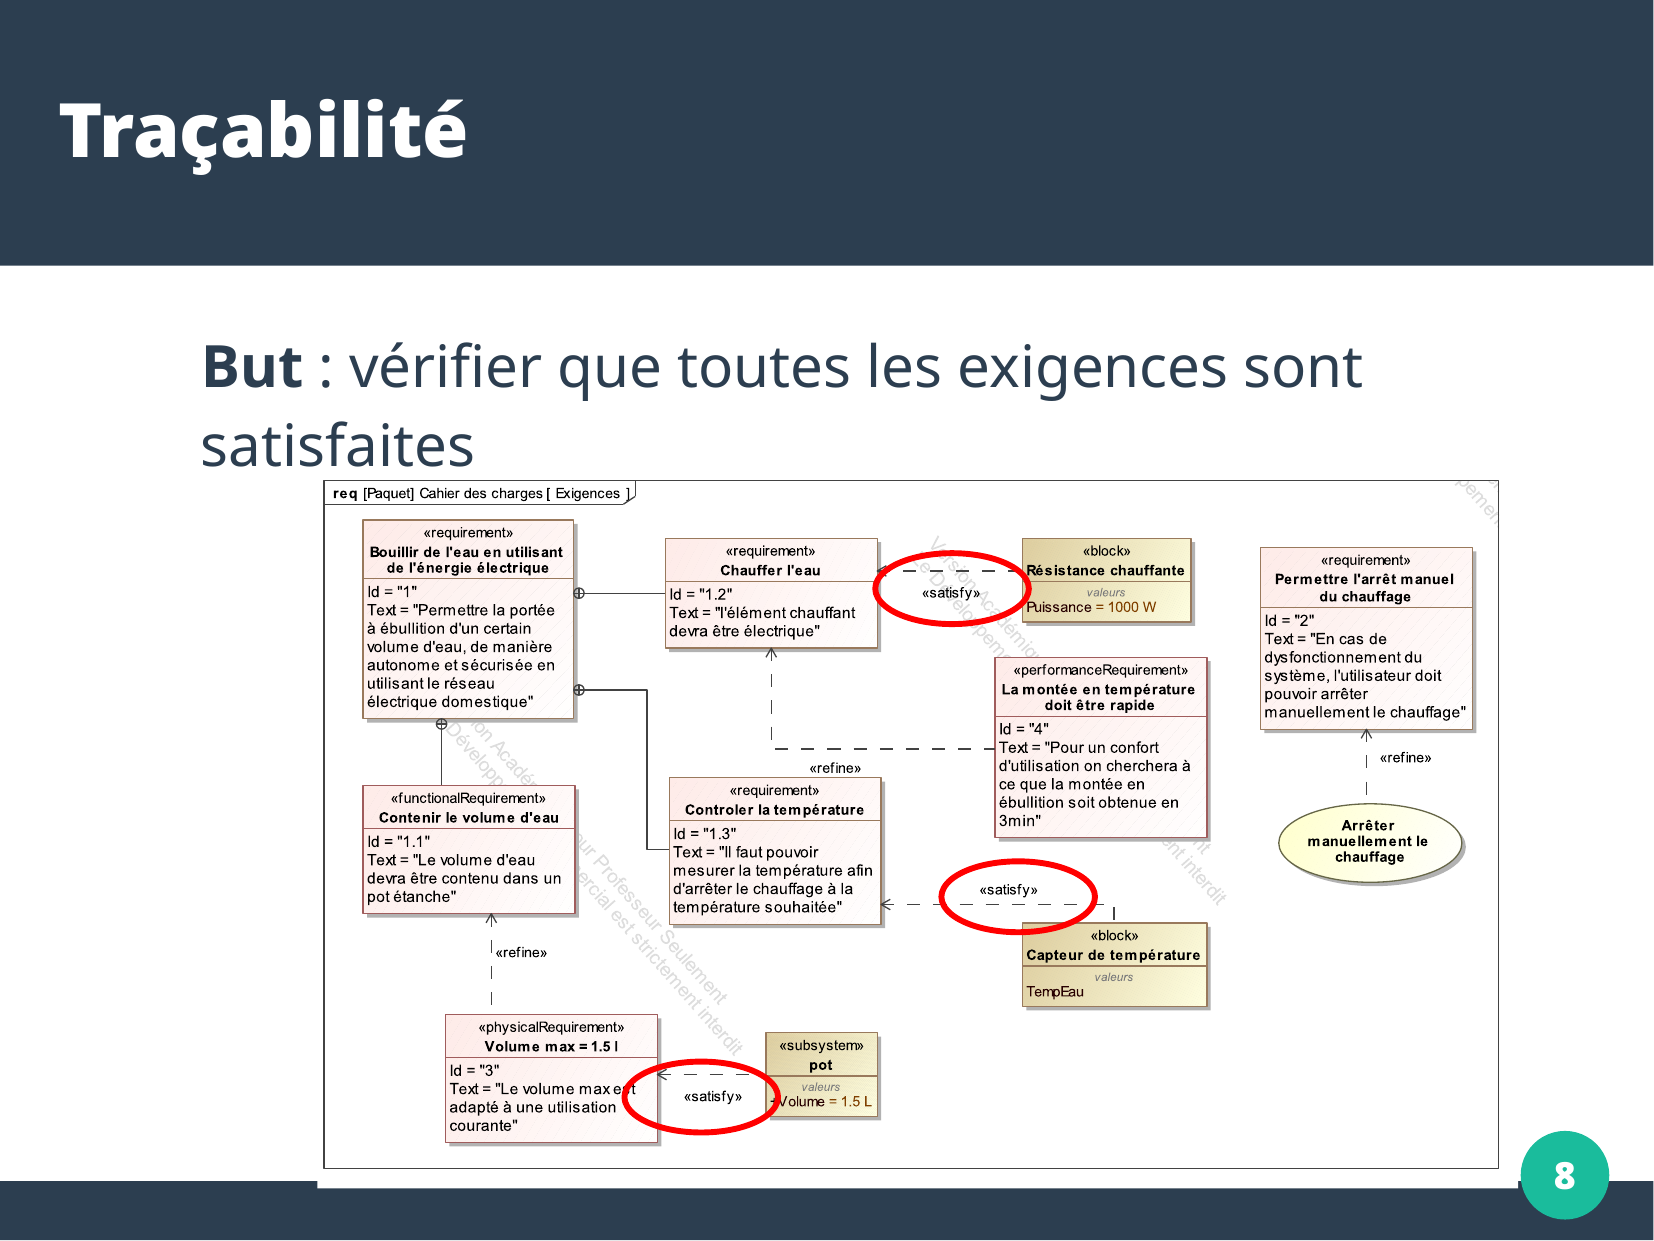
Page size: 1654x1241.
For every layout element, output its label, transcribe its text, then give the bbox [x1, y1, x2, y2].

title Traçabilité [59, 49, 1595, 207]
picture [317, 474, 1519, 1189]
list But : vérifier que toutes les exigences sont satisfaites [59, 324, 1595, 562]
